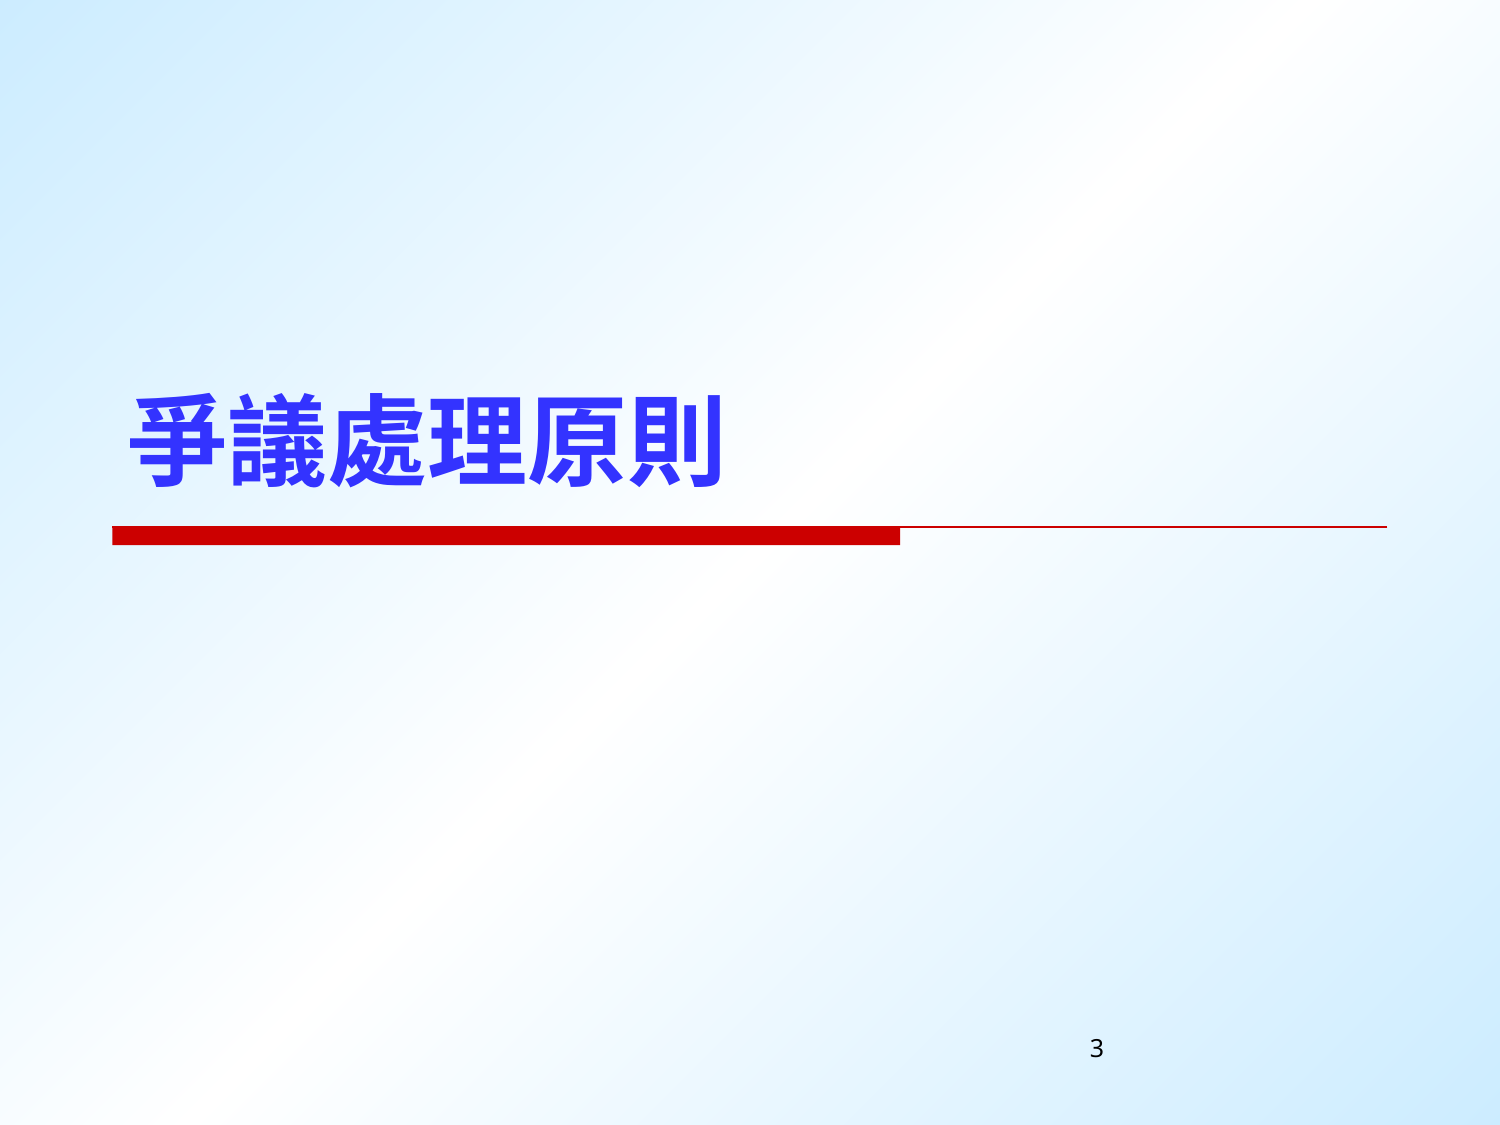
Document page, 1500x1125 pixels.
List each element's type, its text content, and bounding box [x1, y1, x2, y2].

text_box [1074, 1025, 1388, 1101]
title 爭議處理原則 [112, 184, 1459, 506]
